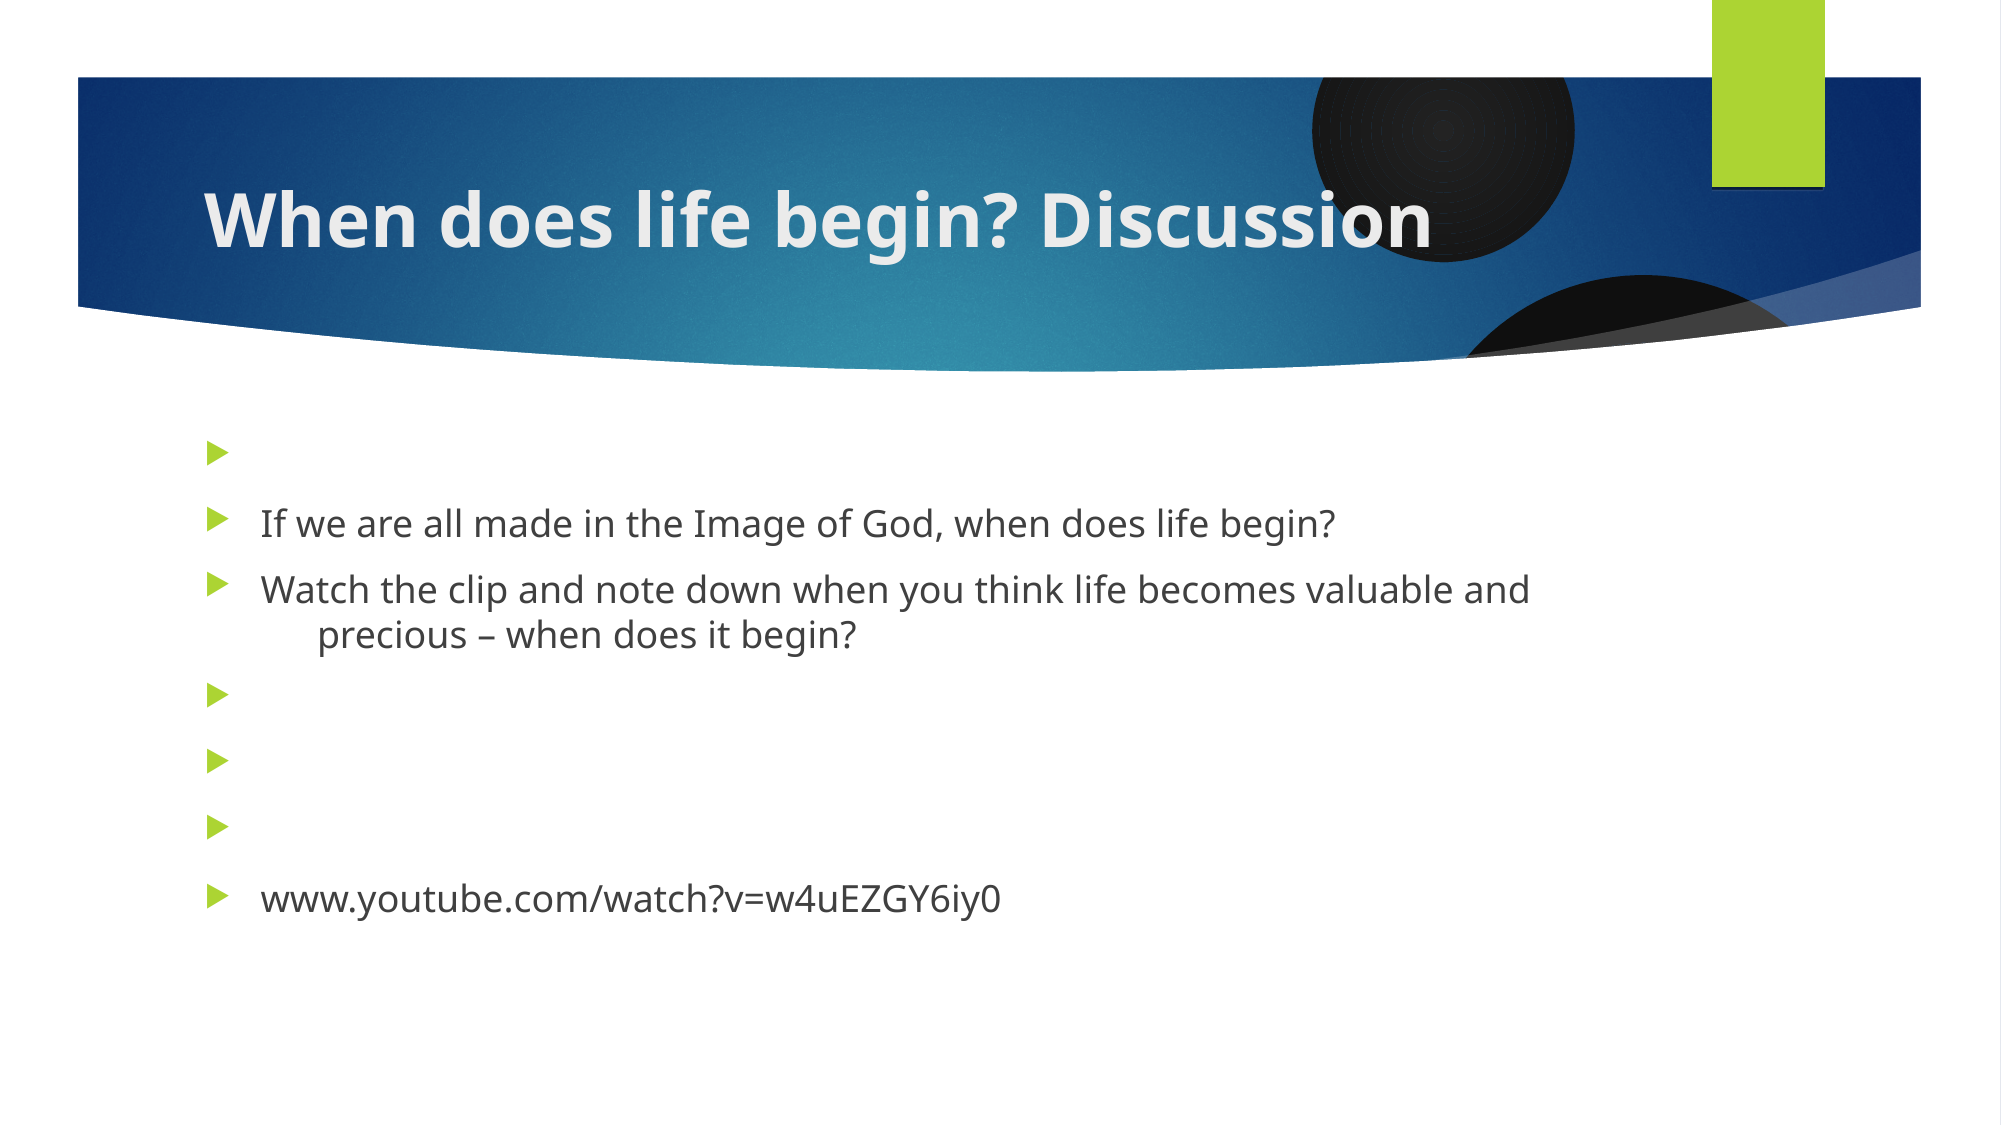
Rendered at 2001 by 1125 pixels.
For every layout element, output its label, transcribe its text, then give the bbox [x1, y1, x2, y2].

list If we are all made in the Image of God, when does life begin? Watch the clip and note down when you think life becomes valuable and precious – when does it begin? www.youtube.com/watch?v=w4uEZGY6iy0 [189, 427, 1627, 988]
title When does life begin? Discussion [189, 159, 1627, 276]
